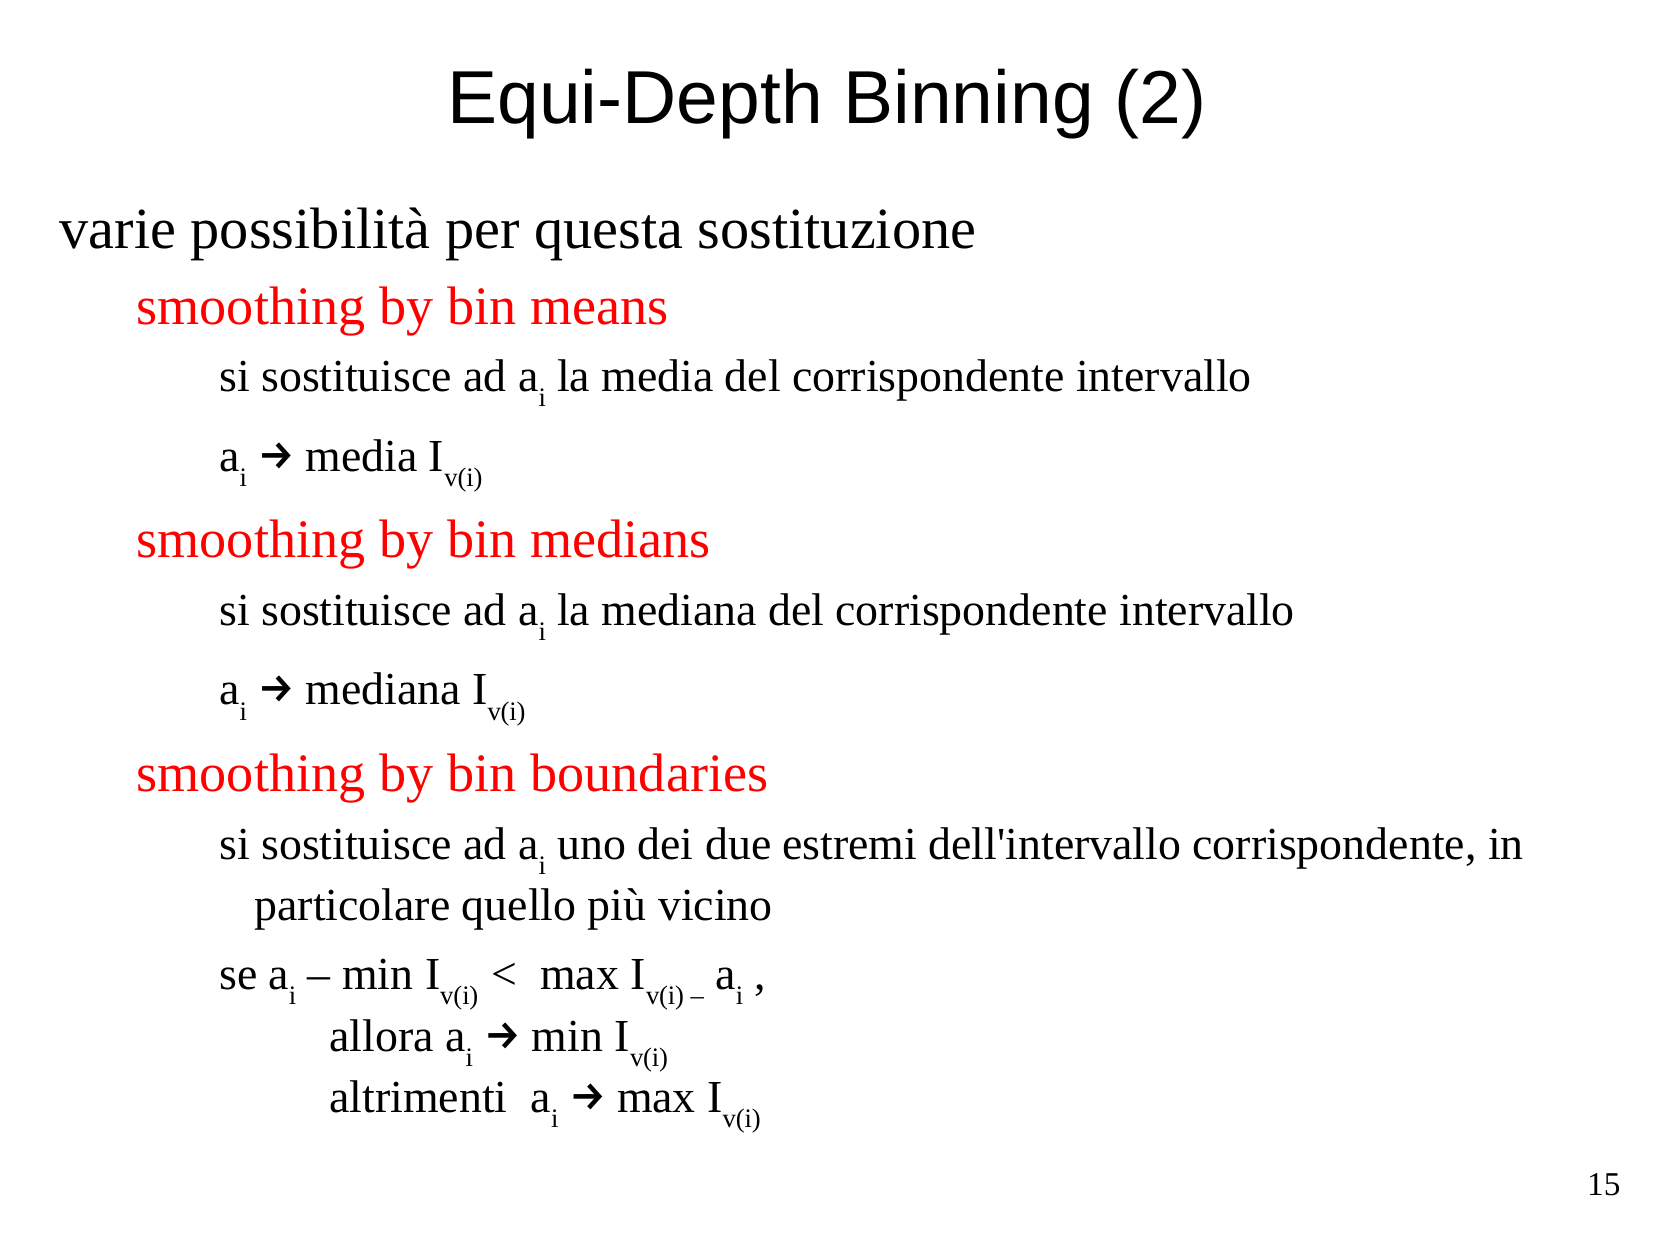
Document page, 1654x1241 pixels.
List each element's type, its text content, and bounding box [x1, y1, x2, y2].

title Equi-Depth Binning (2) [37, 30, 1617, 166]
list varie possibilità per questa sostituzione smoothing by bin means si sostituisce ad ai la media del corrispondente intervallo ai → media Iv(i) smoothing by bin medians si sostituisce ad ai la mediana del corrispondente intervallo ai → mediana Iv(i) smoothing by bin boundaries si sostituisce ad ai uno dei due estremi dell'intervallo corrispondente, in particolare quello più vicino se ai – min Iv(i) < max Iv(i) – ai , allora ai → min Iv(i) altrimenti ai → max Iv(i) [42, 196, 1612, 1187]
